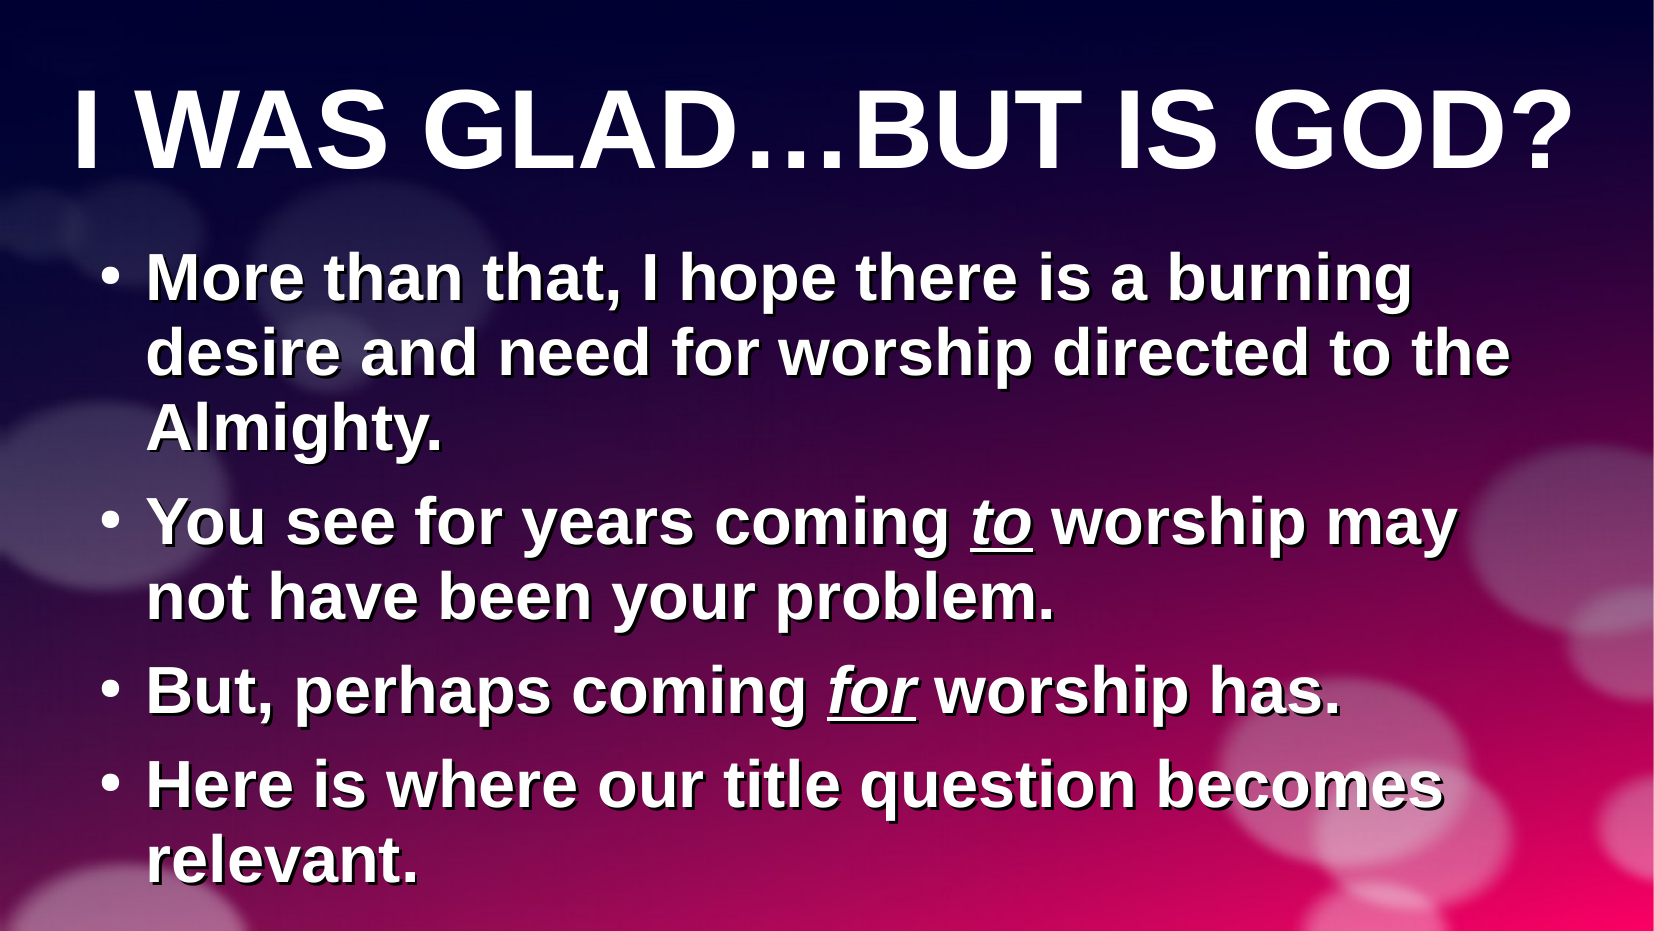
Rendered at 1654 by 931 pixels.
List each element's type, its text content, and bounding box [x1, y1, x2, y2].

picture [0, 0, 1654, 931]
list More than that, I hope there is a burning desire and need for worship directed to the Almighty. You see for years coming to worship may not have been your problem. But, perhaps coming for worship has. Here is where our title question becomes relevant. [82, 240, 1571, 901]
title I WAS GLAD…BUT IS GOD? [45, 3, 1606, 256]
